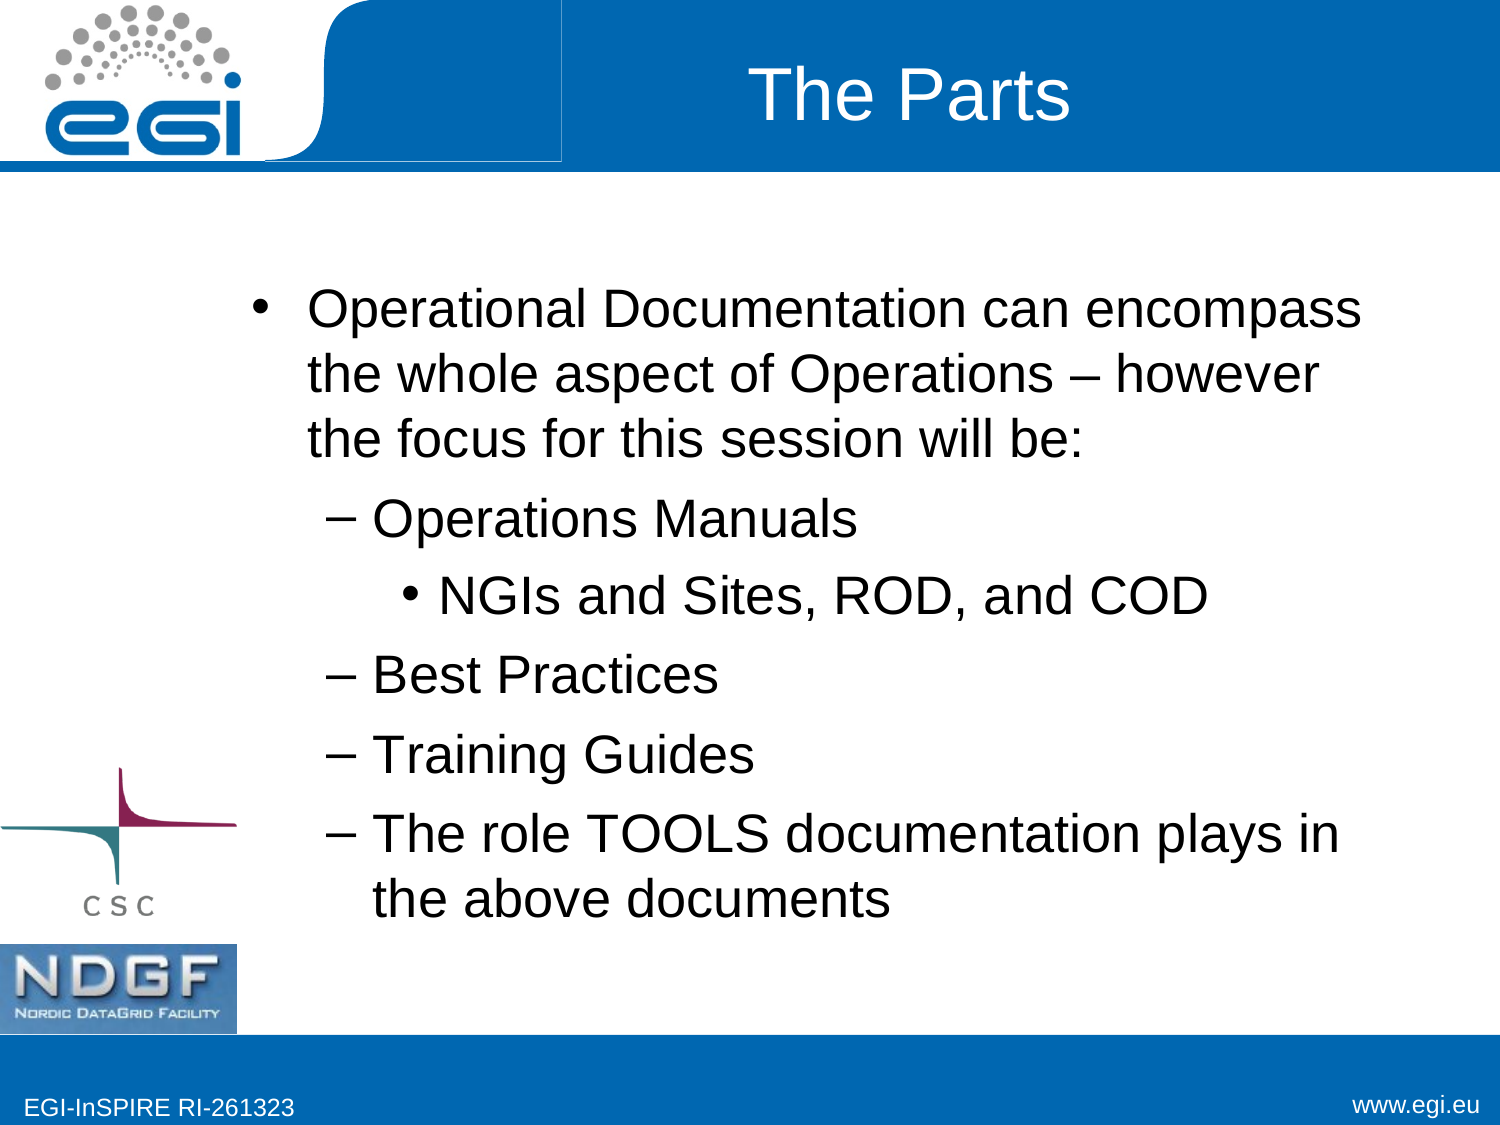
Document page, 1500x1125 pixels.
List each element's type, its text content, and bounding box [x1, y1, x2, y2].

picture [0, 0, 265, 161]
picture [0, 767, 236, 916]
list Operational Documentation can encompass the whole aspect of Operations – however the focus for this session will be: Operations Manuals NGIs and Sites, ROD, and COD Best Practices Training Guides The role TOOLS documentation plays in the above documents [236, 265, 1418, 1024]
title The Parts [348, 0, 1471, 216]
picture [0, 944, 237, 1034]
